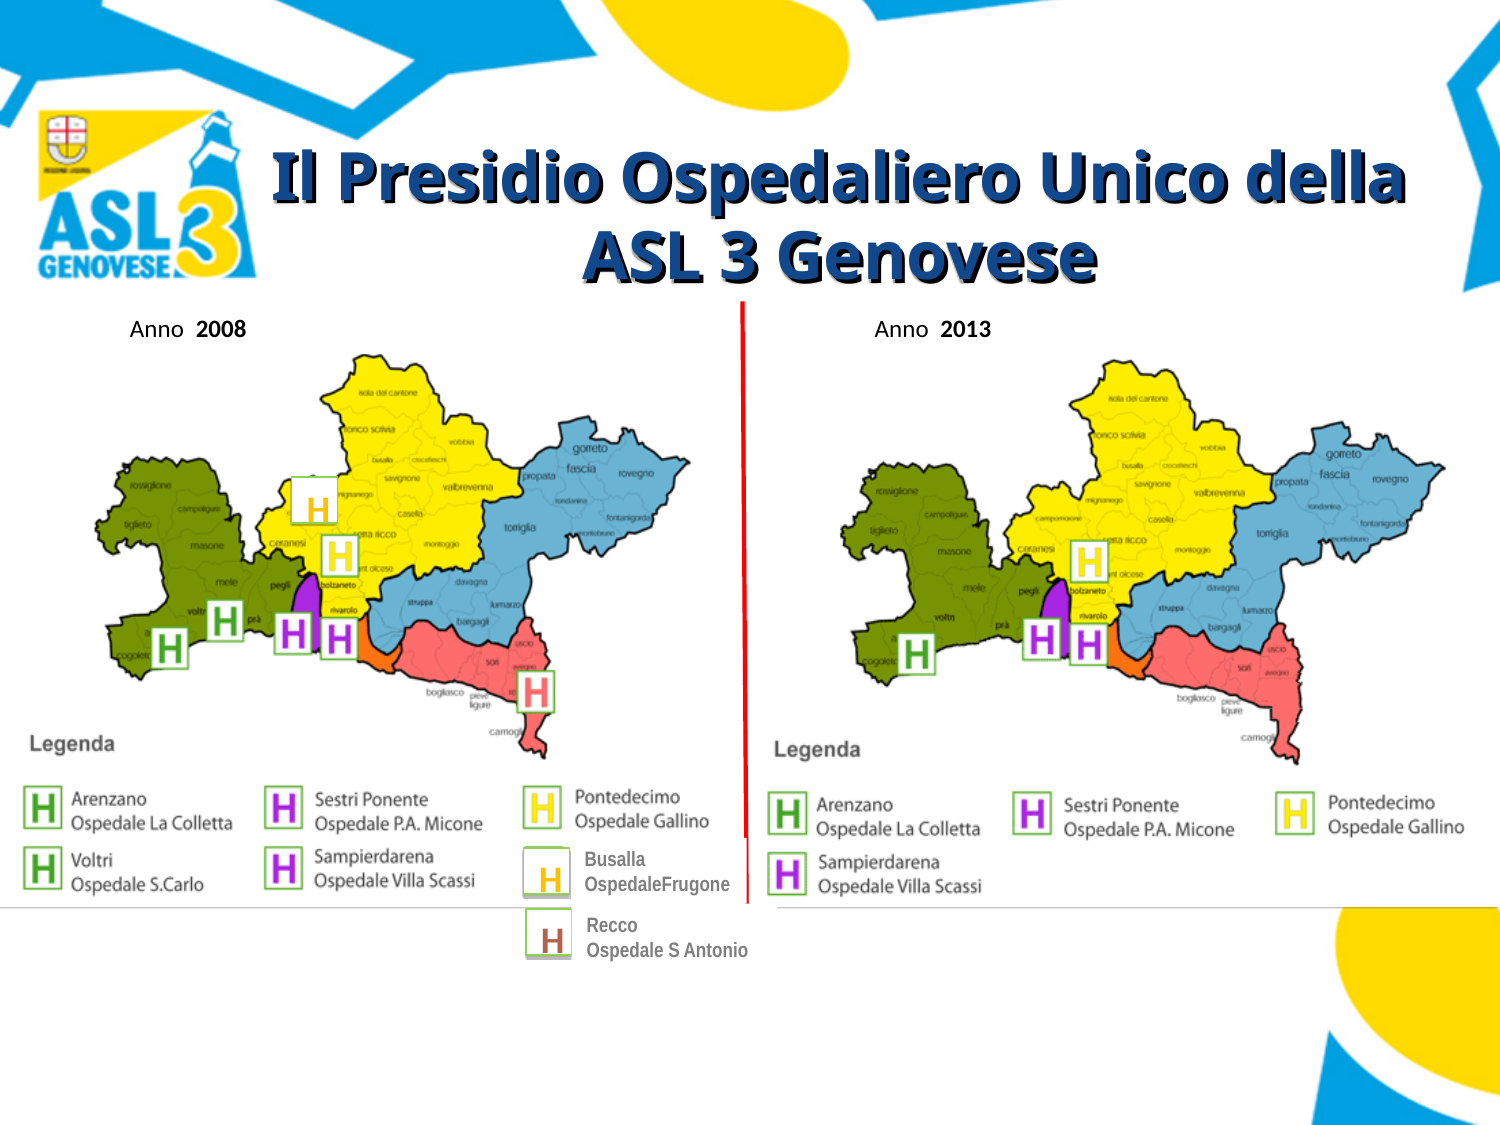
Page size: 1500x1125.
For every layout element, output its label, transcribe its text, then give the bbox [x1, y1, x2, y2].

text_box Busalla OspedaleFrugone [569, 837, 747, 904]
picture [745, 301, 1500, 907]
text_box H [524, 848, 570, 894]
text_box Recco Ospedale S Antonio [571, 903, 778, 970]
text_box H [292, 477, 338, 523]
title Il Presidio Ospedaliero Unico della ASL 3 Genovese [242, 125, 1438, 301]
text_box H [526, 909, 571, 955]
text_box Anno 2008 [0, 301, 377, 354]
picture [0, 301, 744, 907]
text_box Anno 2013 [745, 301, 1122, 354]
